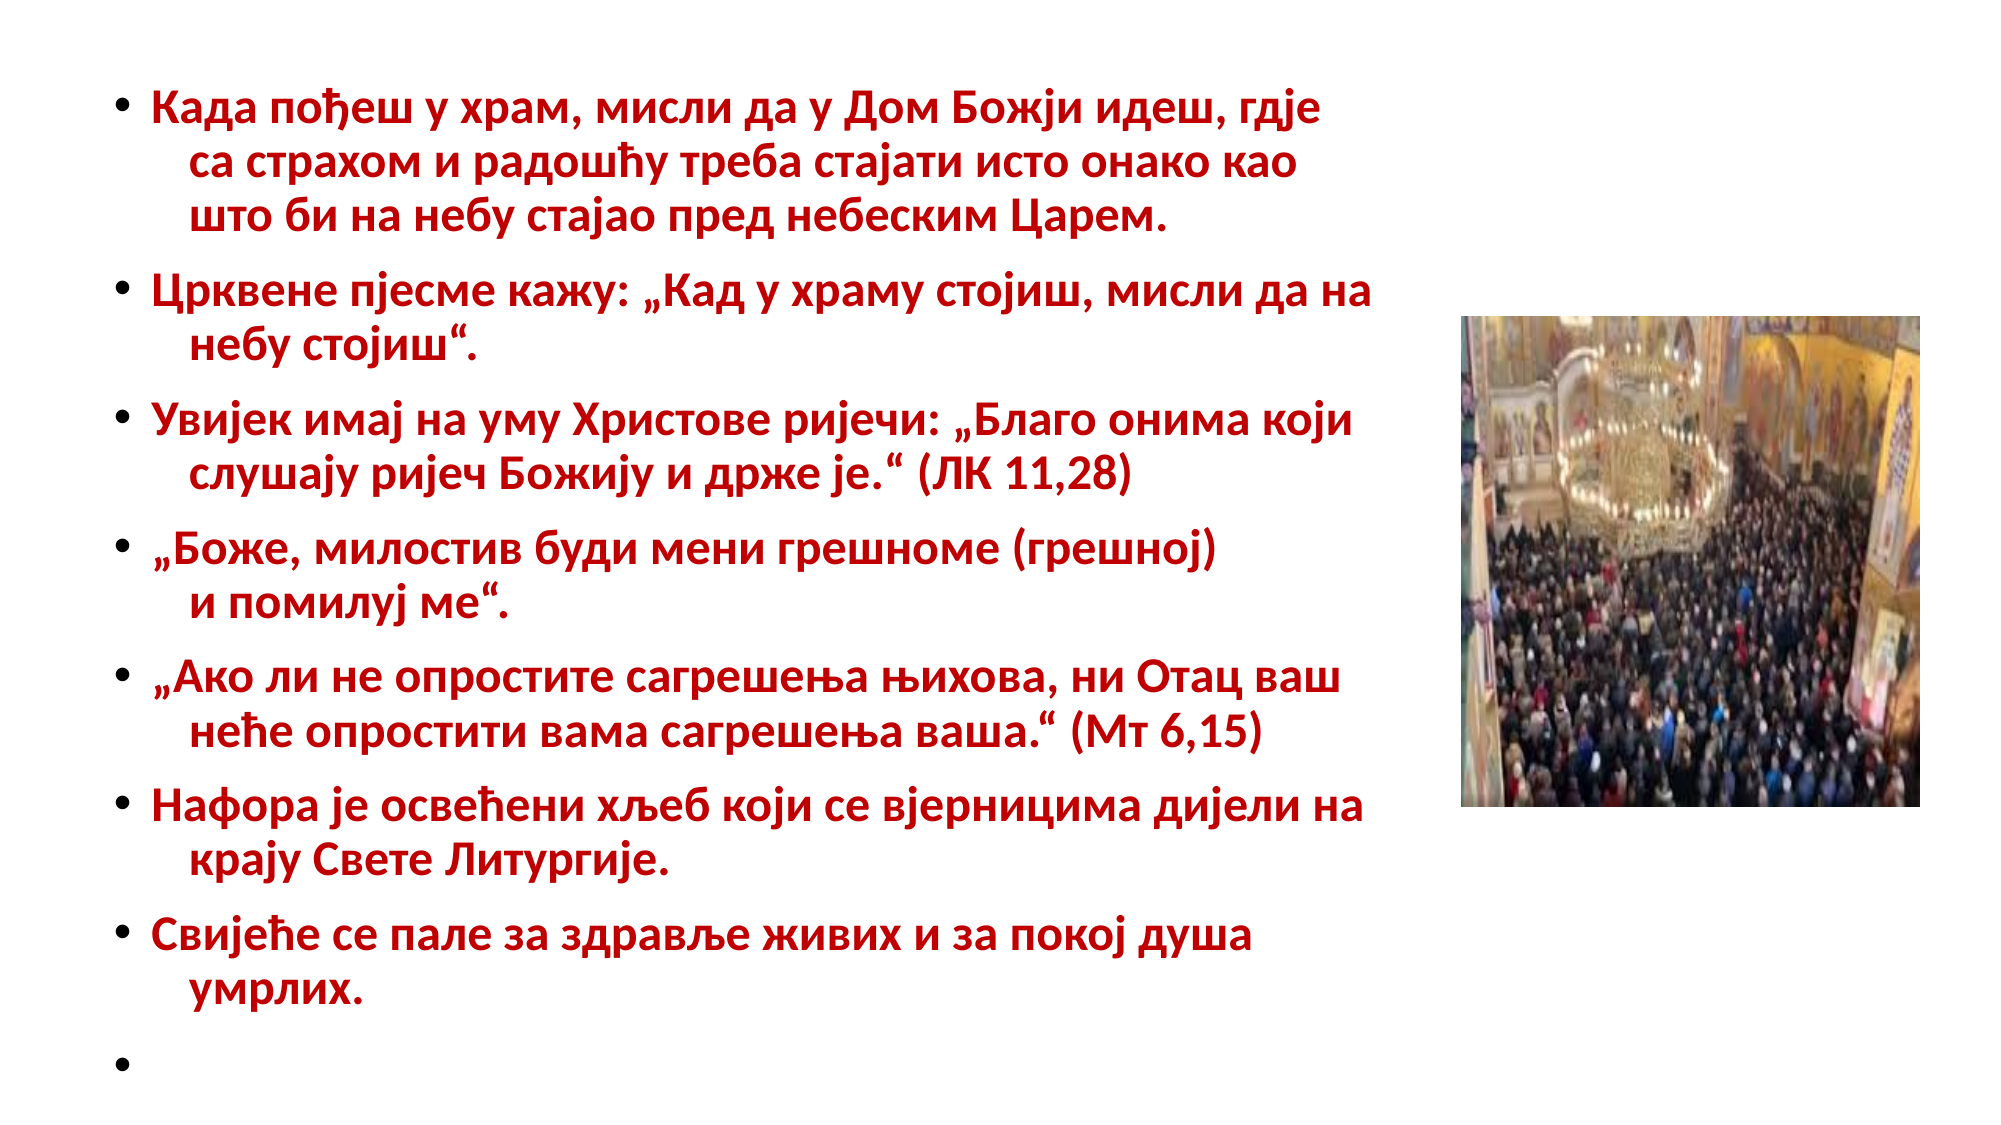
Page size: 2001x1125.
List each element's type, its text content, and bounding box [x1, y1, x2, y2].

list Када пођеш у храм, мисли да у Дом Божји идеш, гдје са страхом и радошћу треба стајати исто онако као што би на небу стајао пред небеским Царем. Црквене пјесме кажу: „Кад у храму стојиш, мисли да на небу стојиш“. Увијек имај на уму Христове ријечи: „Благо онима који слушају ријеч Божију и држе је.“ (ЛК 11,28) „Боже, милостив буди мени грешноме (грешној) и помилуј ме“. „Ако ли не опростите сагрешења њихова, ни Отац ваш неће опростити вама сагрешења ваша.“ (Мт 6,15) Нафора је освећени хљеб који се вјерницима дијели на крају Свете Литургије. Свијеће се пале за здравље живих и за покој душа умрлих. [98, 73, 1393, 1061]
picture [1461, 316, 1920, 807]
